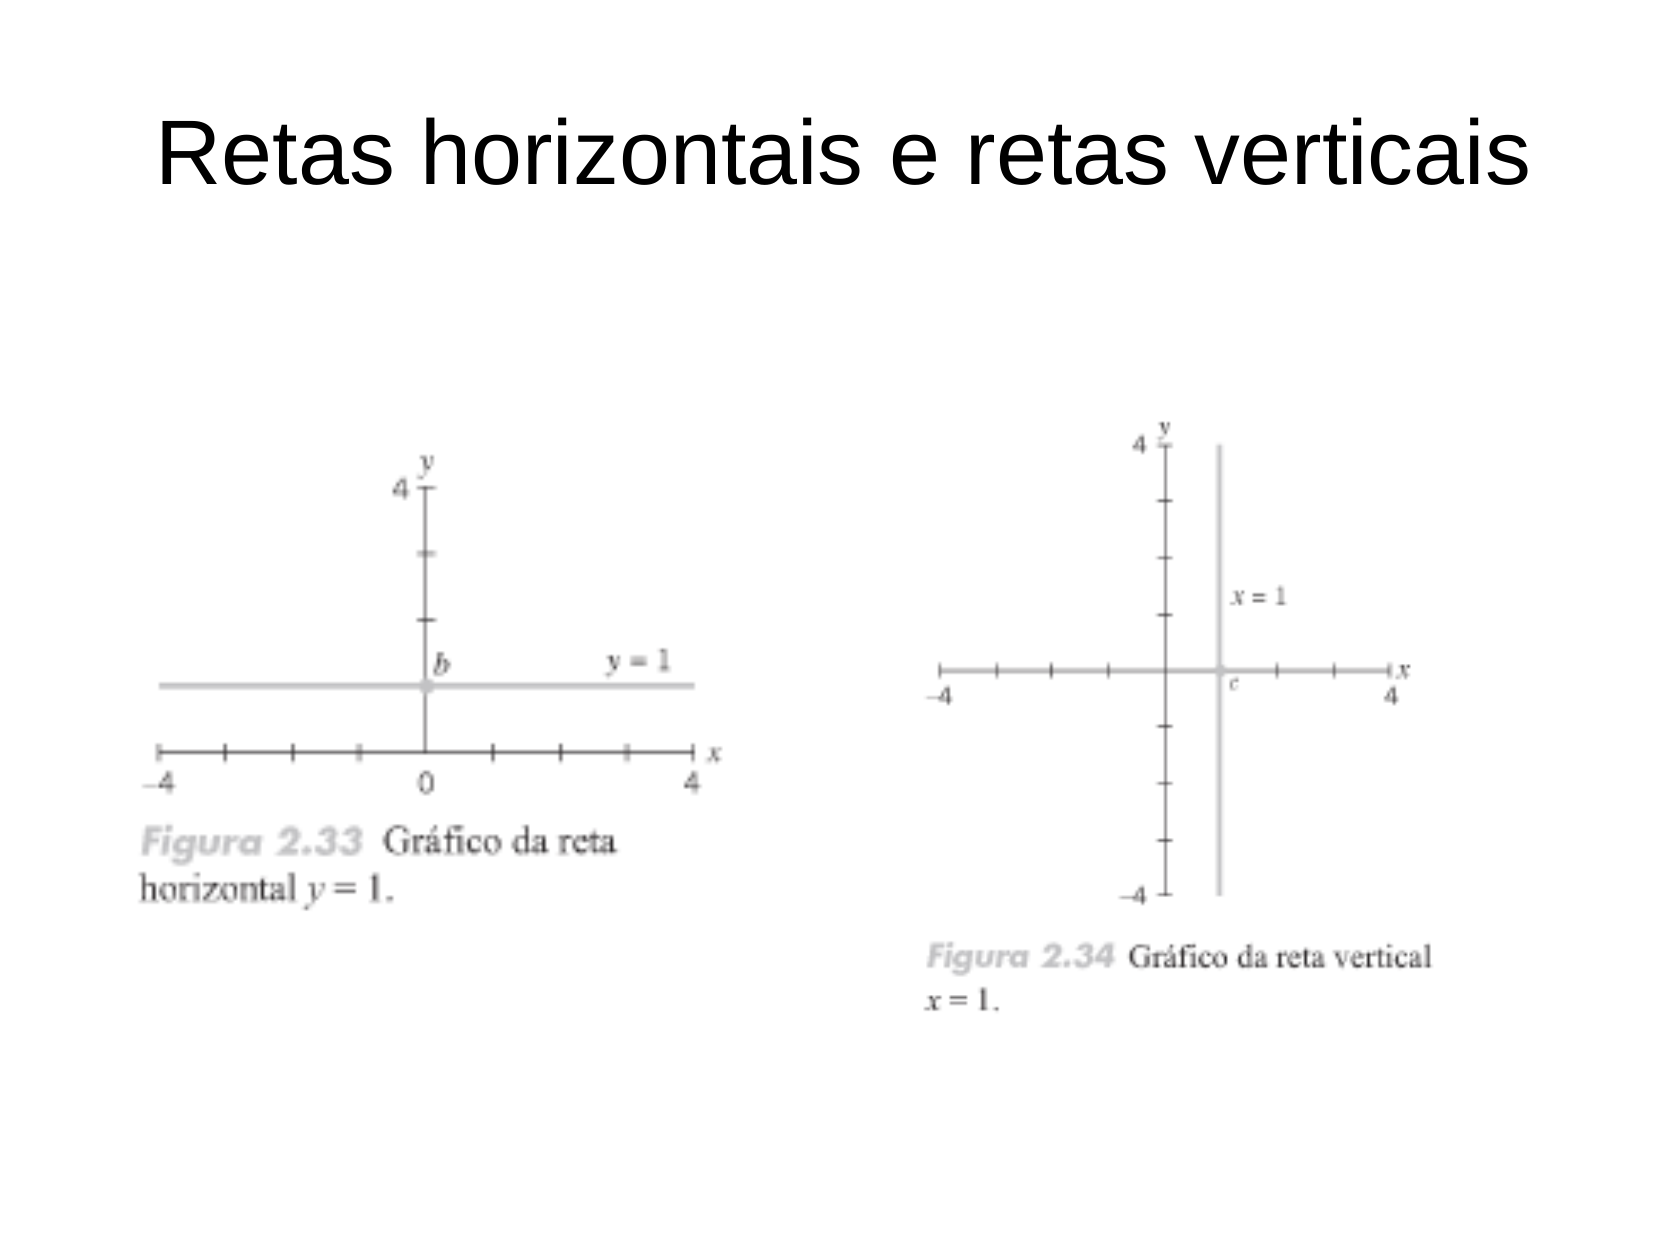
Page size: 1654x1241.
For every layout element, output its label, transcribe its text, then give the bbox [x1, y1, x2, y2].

picture [885, 389, 1488, 1034]
picture [106, 389, 767, 945]
title Retas horizontais e retas verticais [82, 49, 1571, 257]
